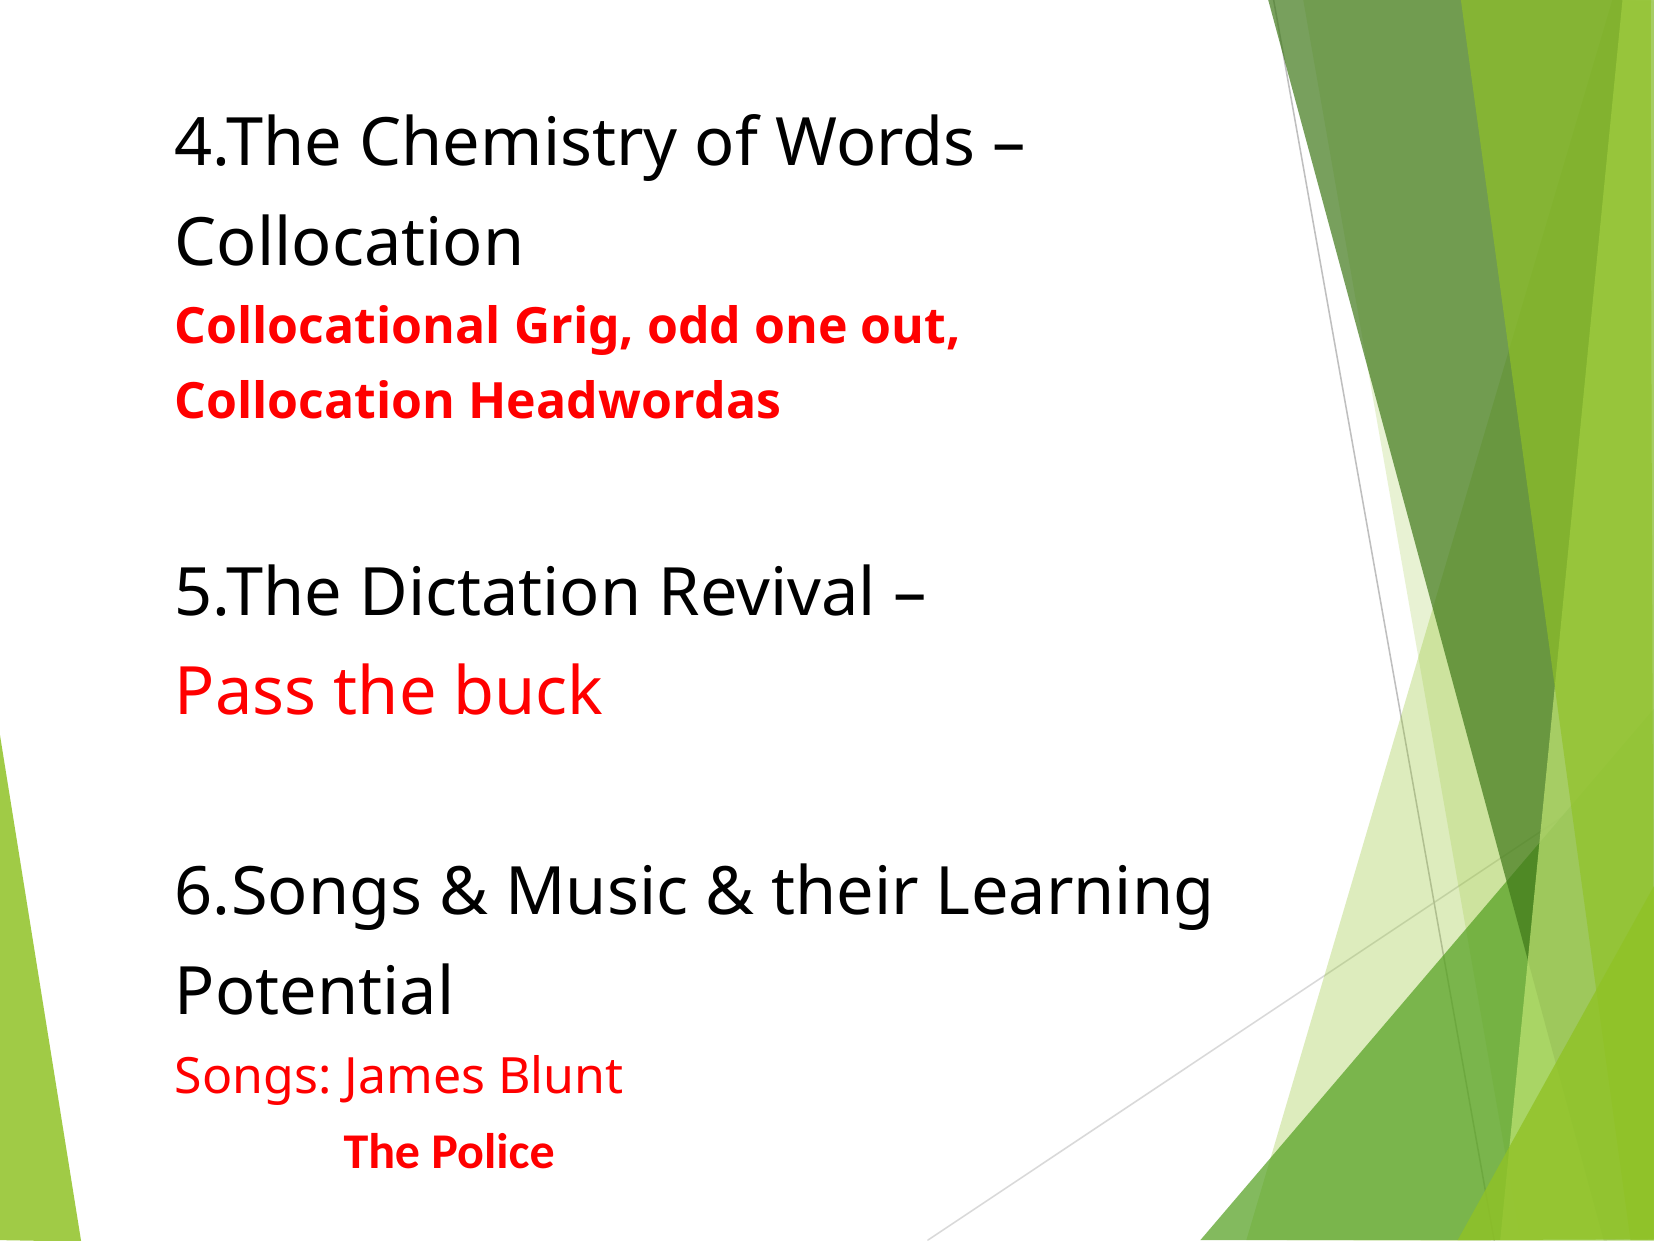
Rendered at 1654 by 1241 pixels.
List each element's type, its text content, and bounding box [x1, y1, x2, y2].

text_box 4.The Chemistry of Words – Collocation Collocational Grig, odd one out, Collocation Headwordas 5.The Dictation Revival – Pass the buck 6.Songs & Music & their Learning Potential Songs: James Blunt The Police [160, 71, 1245, 1186]
